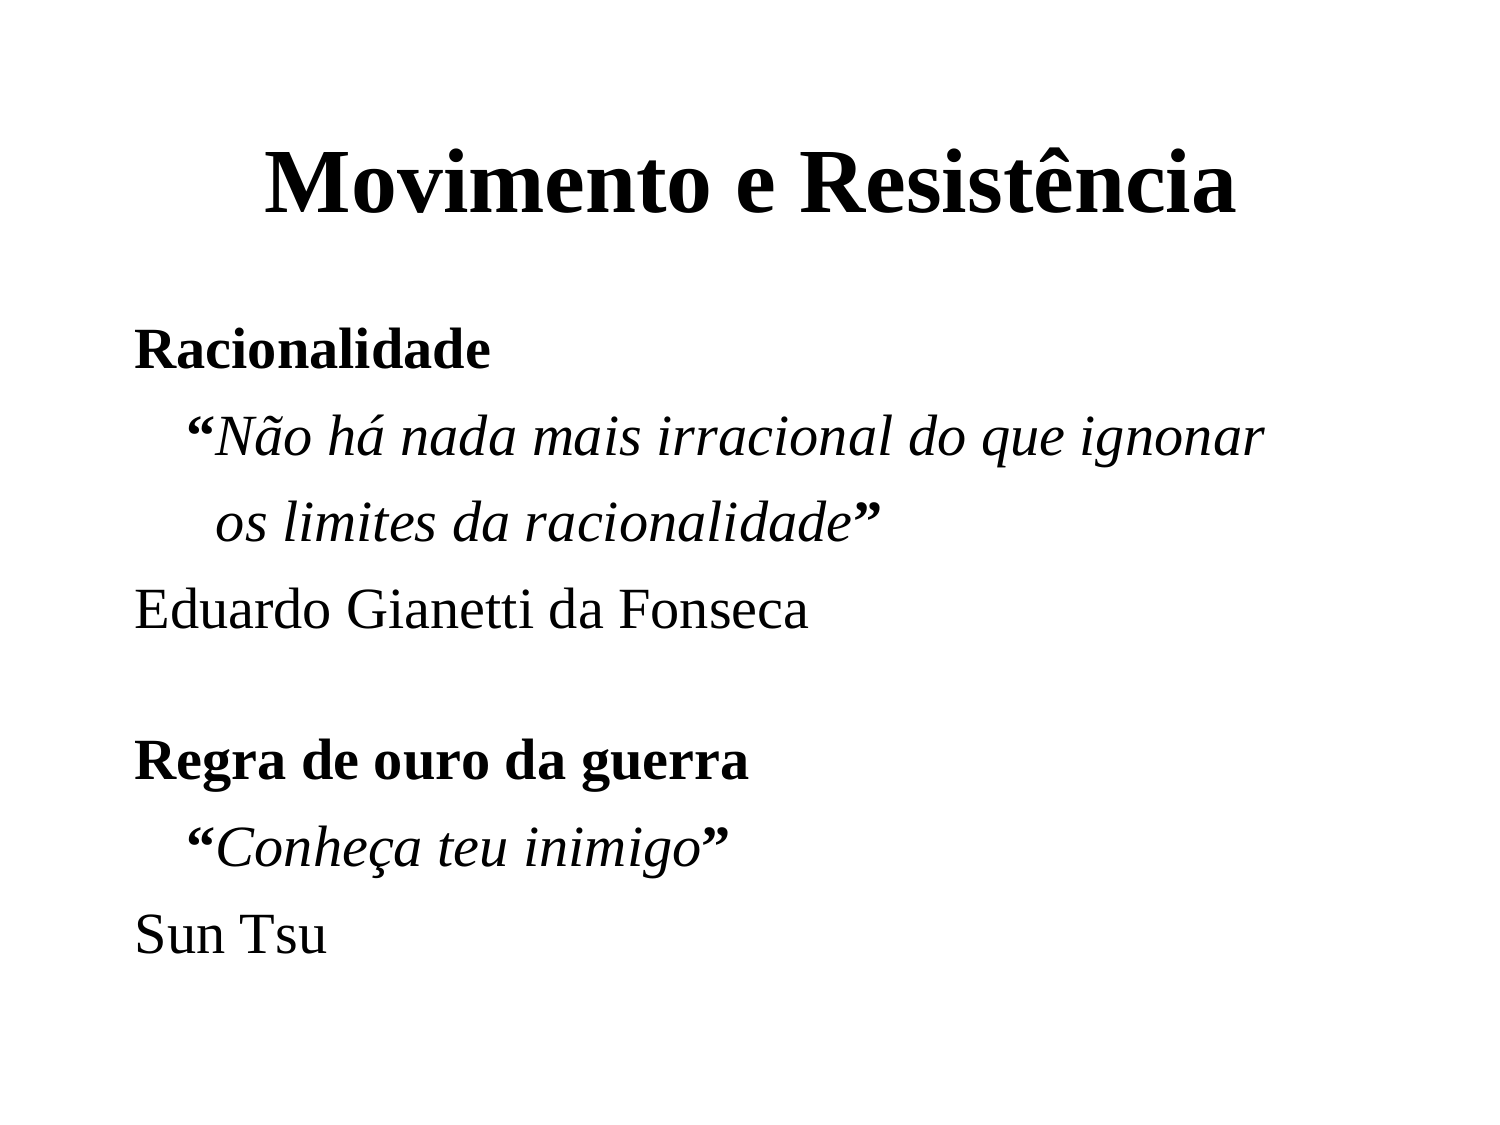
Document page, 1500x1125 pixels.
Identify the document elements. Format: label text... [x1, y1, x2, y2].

text_box Racionalidade “Não há nada mais irracional do que ignonar os limites da racionalidade” Eduardo Gianetti da Fonseca [119, 285, 1396, 729]
title Movimento e Resistência [87, 52, 1416, 306]
text_box Regra de ouro da guerra “Conheça teu inimigo” Sun Tsu [119, 697, 1303, 1044]
